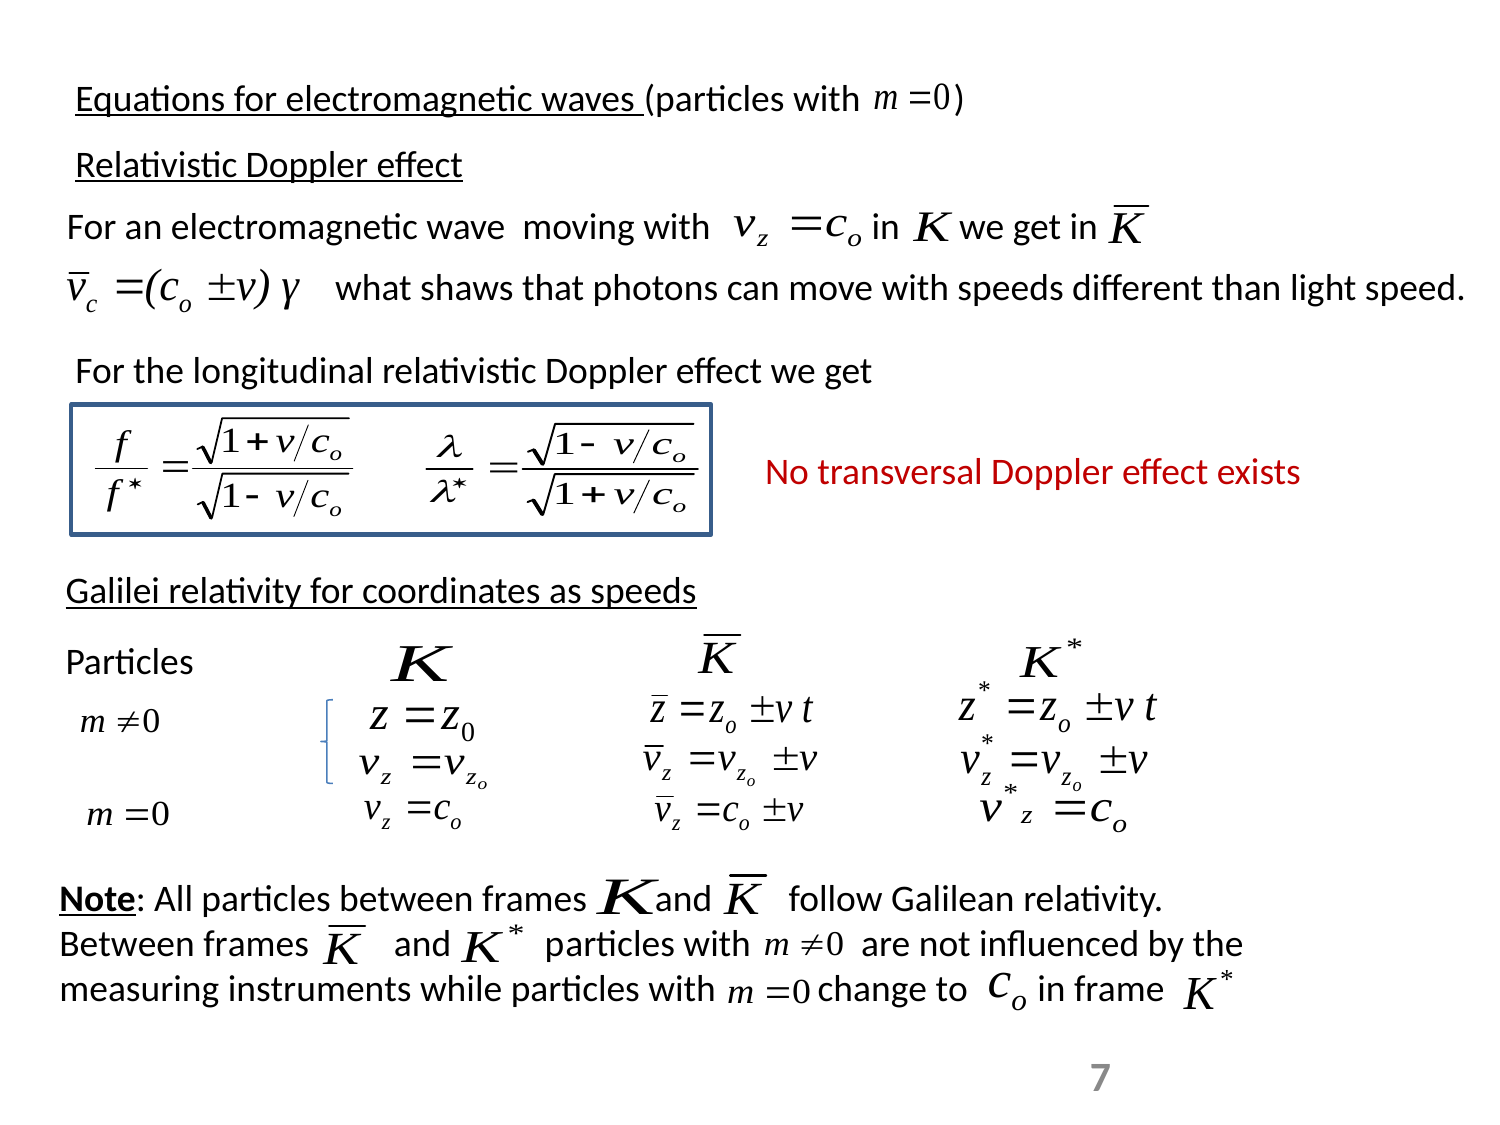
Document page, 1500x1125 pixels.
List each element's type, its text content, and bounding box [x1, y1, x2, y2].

chart [903, 201, 963, 249]
chart [80, 793, 175, 835]
chart [1175, 958, 1242, 1018]
chart [60, 255, 309, 324]
text_box No transversal Doppler effect exists [750, 439, 1324, 500]
chart [636, 624, 825, 841]
text_box what shaws that photons can move with speeds different than light speed. [320, 255, 1500, 316]
chart [581, 866, 676, 923]
text_box Galilei relativity for coordinates as speeds [50, 558, 720, 620]
chart [88, 409, 361, 528]
text_box Particles [50, 629, 220, 691]
chart [758, 923, 852, 964]
chart [726, 192, 874, 255]
chart [451, 913, 534, 971]
chart [313, 914, 377, 973]
chart [868, 74, 955, 120]
text_box For the longitudinal relativistic Doppler effect we get [60, 338, 900, 399]
chart [950, 627, 1165, 844]
text_box Equations for electromagnetic waves (particles with ) [60, 66, 1010, 127]
text_box [1074, 1042, 1426, 1103]
chart [418, 415, 709, 523]
chart [1099, 194, 1159, 252]
chart [714, 864, 777, 922]
text_box Relativistic Doppler effect [60, 132, 485, 193]
chart [352, 632, 501, 840]
chart [74, 700, 168, 741]
chart [721, 971, 816, 1013]
text_box For an electromagnetic wave moving with in we get in [874, 194, 1130, 255]
text_box Note: All particles between frames and follow Galilean relativity. Between frames and particles with are not influenced by the measuring instruments while particles with change to in frame [44, 866, 1285, 1018]
text_box v [71, 404, 711, 534]
chart [980, 945, 1039, 1024]
text_box For an electromagnetic wave moving with in we get in [51, 194, 726, 256]
